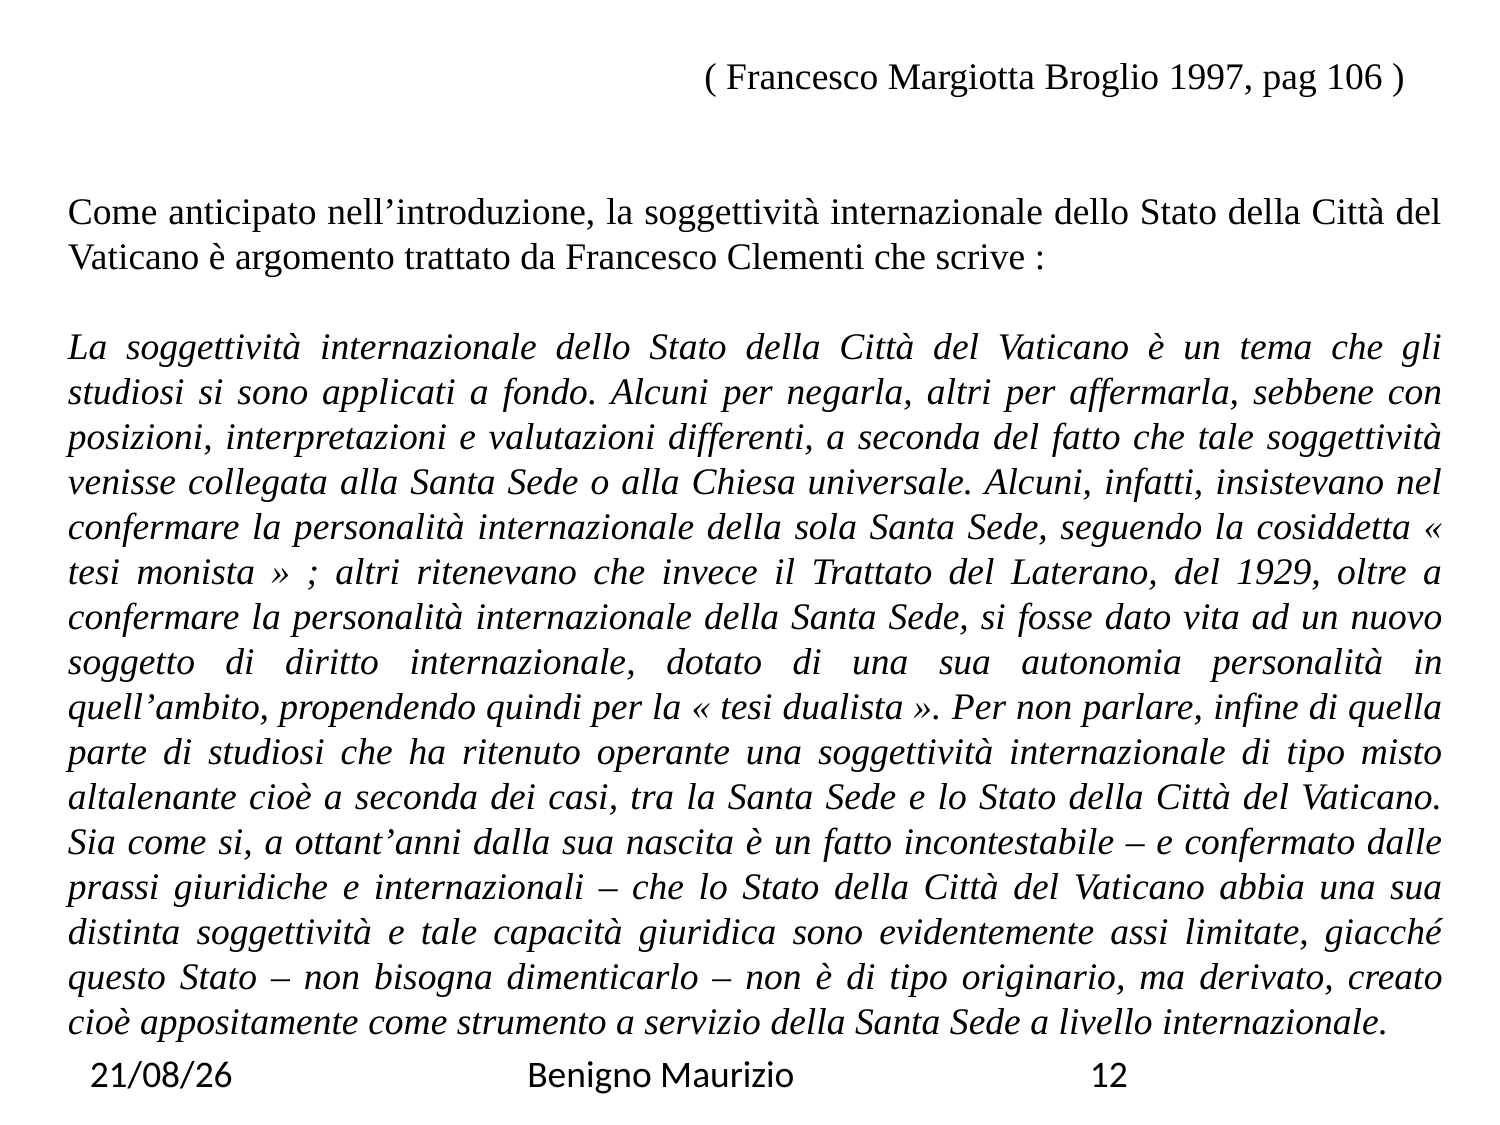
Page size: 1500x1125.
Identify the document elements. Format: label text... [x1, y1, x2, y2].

slide_number 14/07/15 [75, 1042, 425, 1103]
slide_number <numero> [1074, 1042, 1425, 1103]
text_box ( Francesco Margiotta Broglio 1997, pag 106 ) Come anticipato nell’introduzione, la soggettività internazionale dello Stato della Città del Vaticano è argomento trattato da Francesco Clementi che scrive : La soggettività internazionale dello Stato della Città del Vaticano è un tema che gli studiosi si sono applicati a fondo. Alcuni per negarla, altri per affermarla, sebbene con posizioni, interpretazioni e valutazioni differenti, a seconda del fatto che tale soggettività venisse collegata alla Santa Sede o alla Chiesa universale. Alcuni, infatti, insistevano nel confermare la personalità internazionale della sola Santa Sede, seguendo la cosiddetta « tesi monista » ; altri ritenevano che invece il Trattato del Laterano, del 1929, oltre a confermare la personalità internazionale della Santa Sede, si fosse dato vita ad un nuovo soggetto di diritto internazionale, dotato di una sua autonomia personalità in quell’ambito, propendendo quindi per la « tesi dualista ». Per non parlare, infine di quella parte di studiosi che ha ritenuto operante una soggettività internazionale di tipo misto altalenante cioè a seconda dei casi, tra la Santa Sede e lo Stato della Città del Vaticano. Sia come si, a ottant’anni dalla sua nascita è un fatto incontestabile – e confermato dalle prassi giuridiche e internazionali – che lo Stato della Città del Vaticano abbia una sua distinta soggettività e tale capacità giuridica sono evidentemente assi limitate, giacché questo Stato – non bisogna dimenticarlo – non è di tipo originario, ma derivato, creato cioè appositamente come strumento a servizio della Santa Sede a livello internazionale. [53, 0, 1459, 1095]
footer Benigno Maurizio [512, 1042, 988, 1103]
